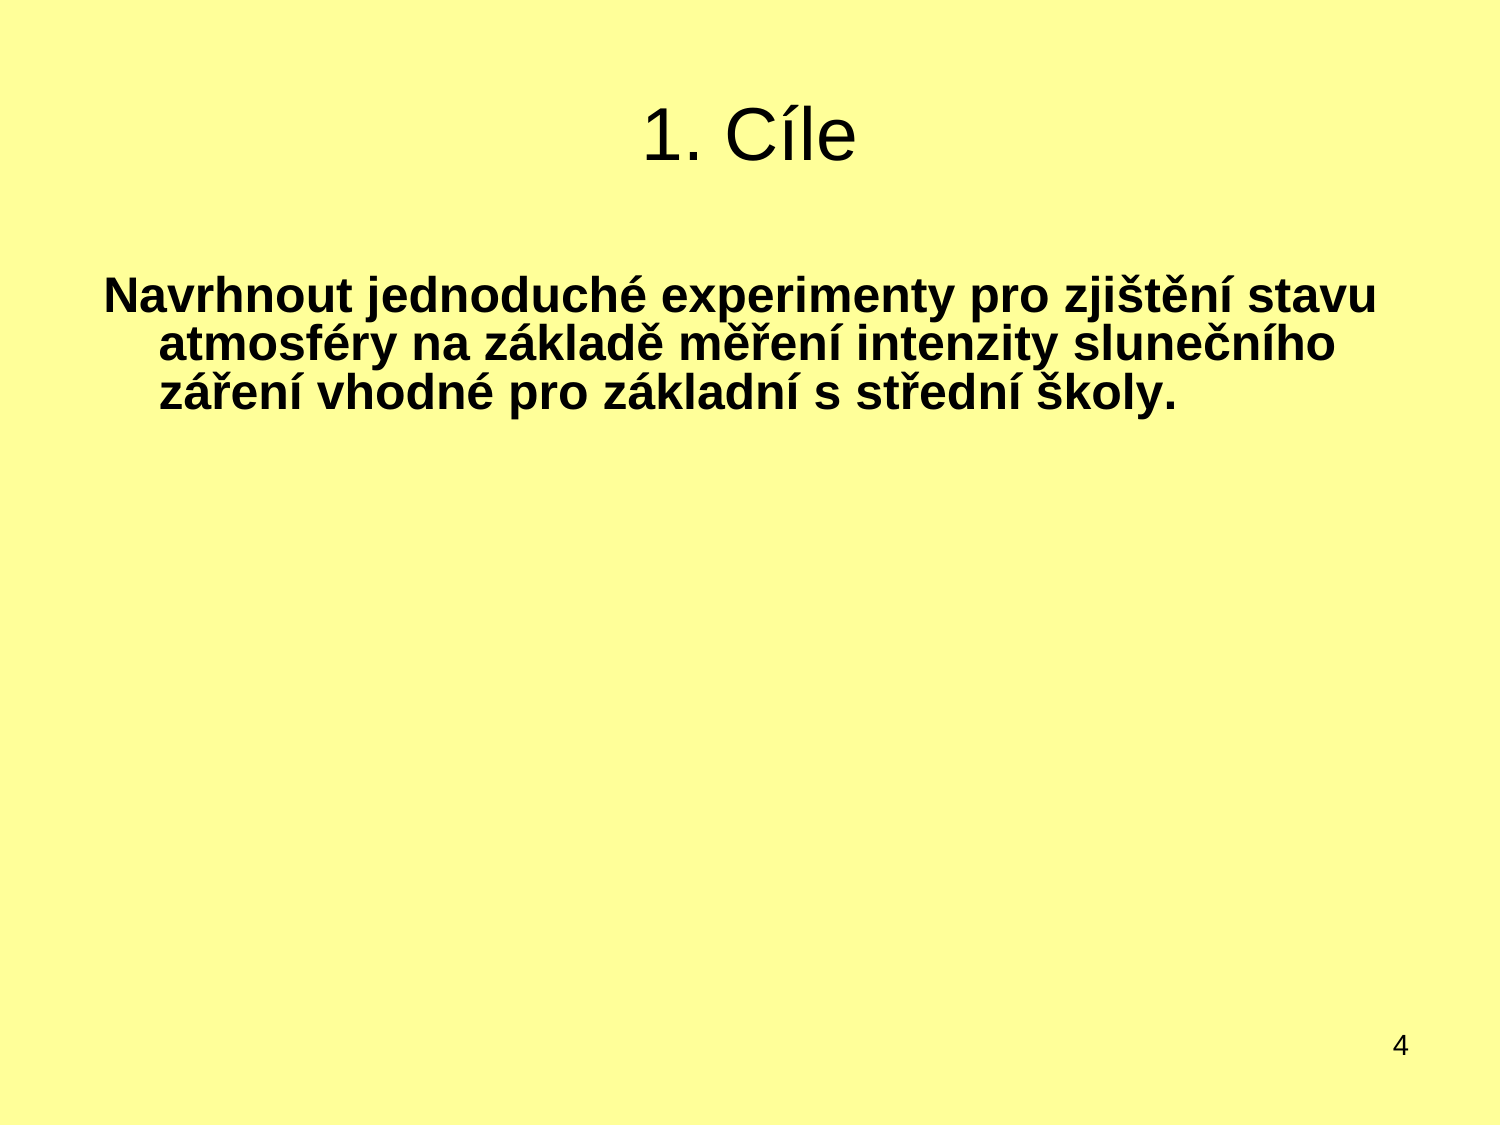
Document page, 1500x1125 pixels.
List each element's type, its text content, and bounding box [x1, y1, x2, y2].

text_box Navrhnout jednoduché experimenty pro zjištění stavu atmosféry na základě měření intenzity slunečního záření vhodné pro základní s střední školy. [88, 265, 1400, 739]
title 1. Cíle [75, 45, 1426, 233]
